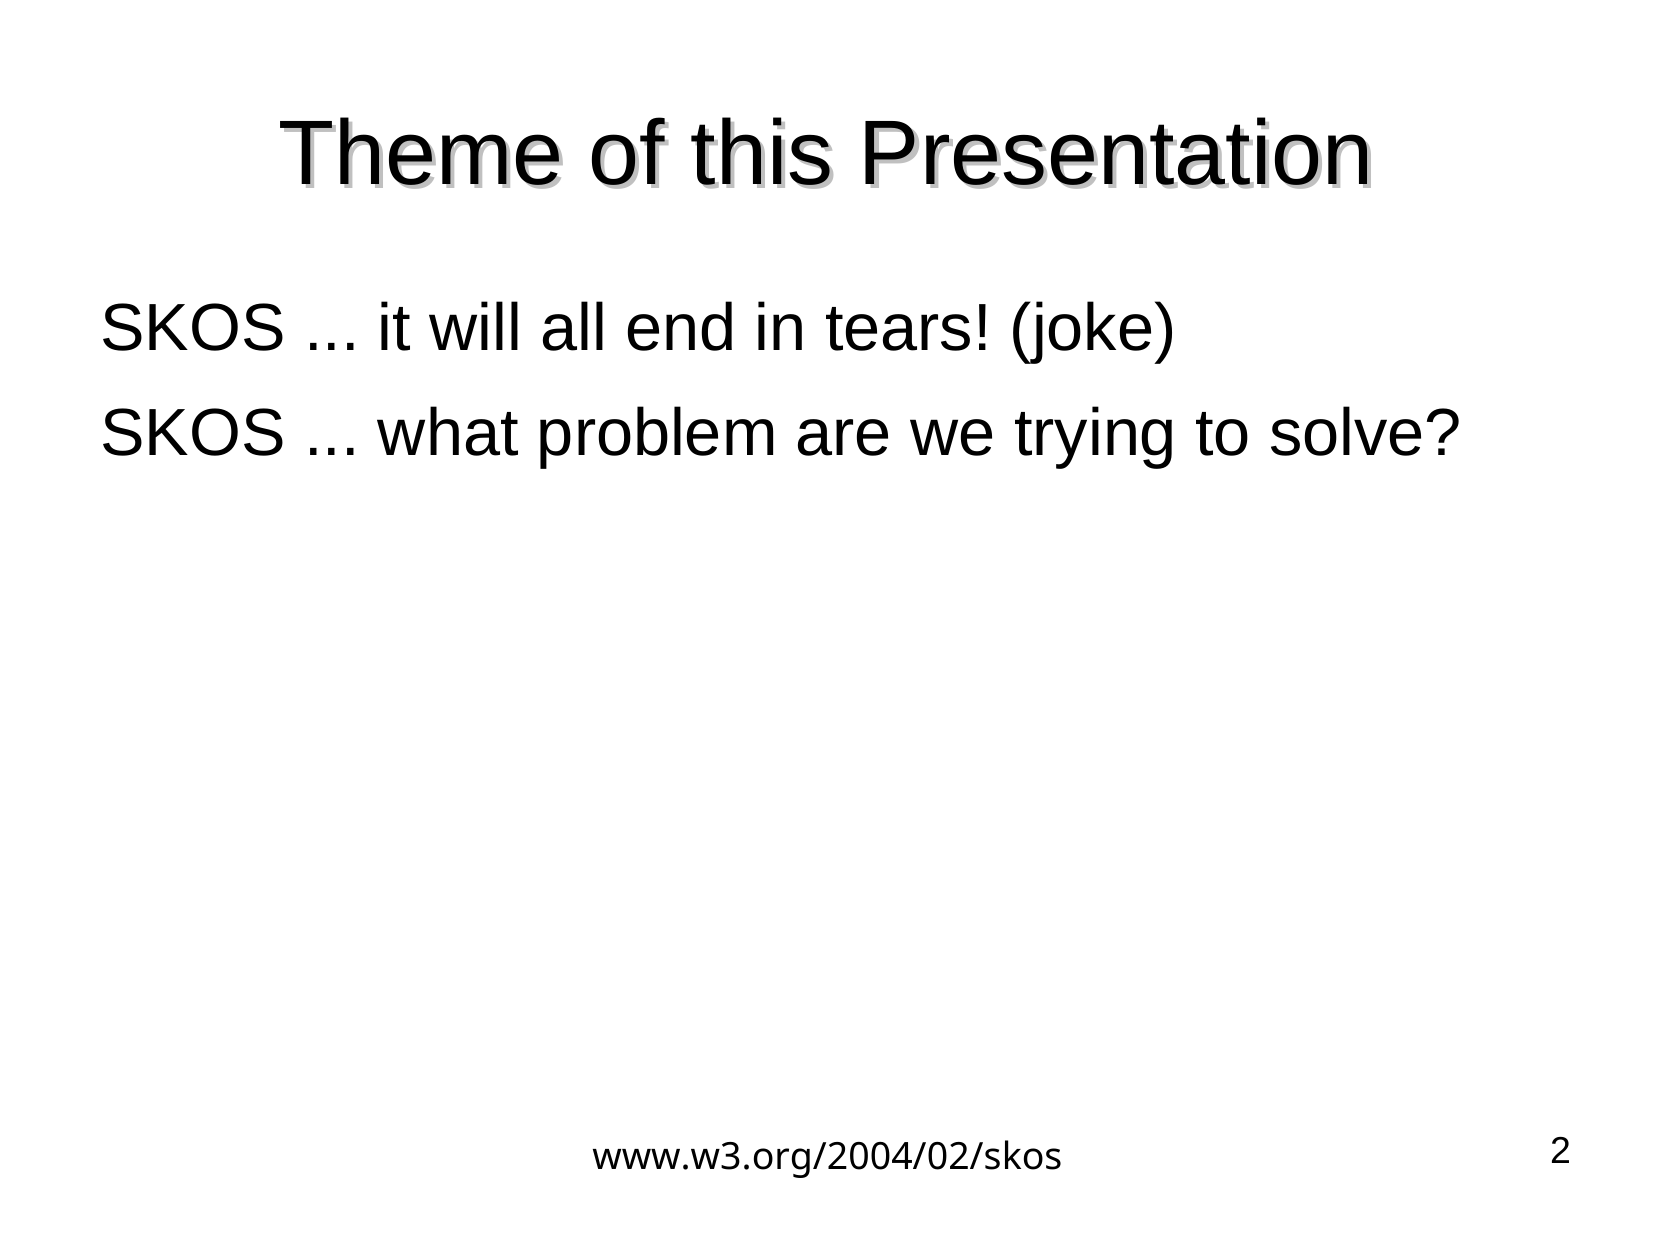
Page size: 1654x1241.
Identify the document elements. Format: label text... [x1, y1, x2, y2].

title Theme of this Presentation [82, 49, 1571, 257]
list SKOS ... it will all end in tears! (joke) SKOS ... what problem are we trying to solve? [82, 290, 1571, 1109]
